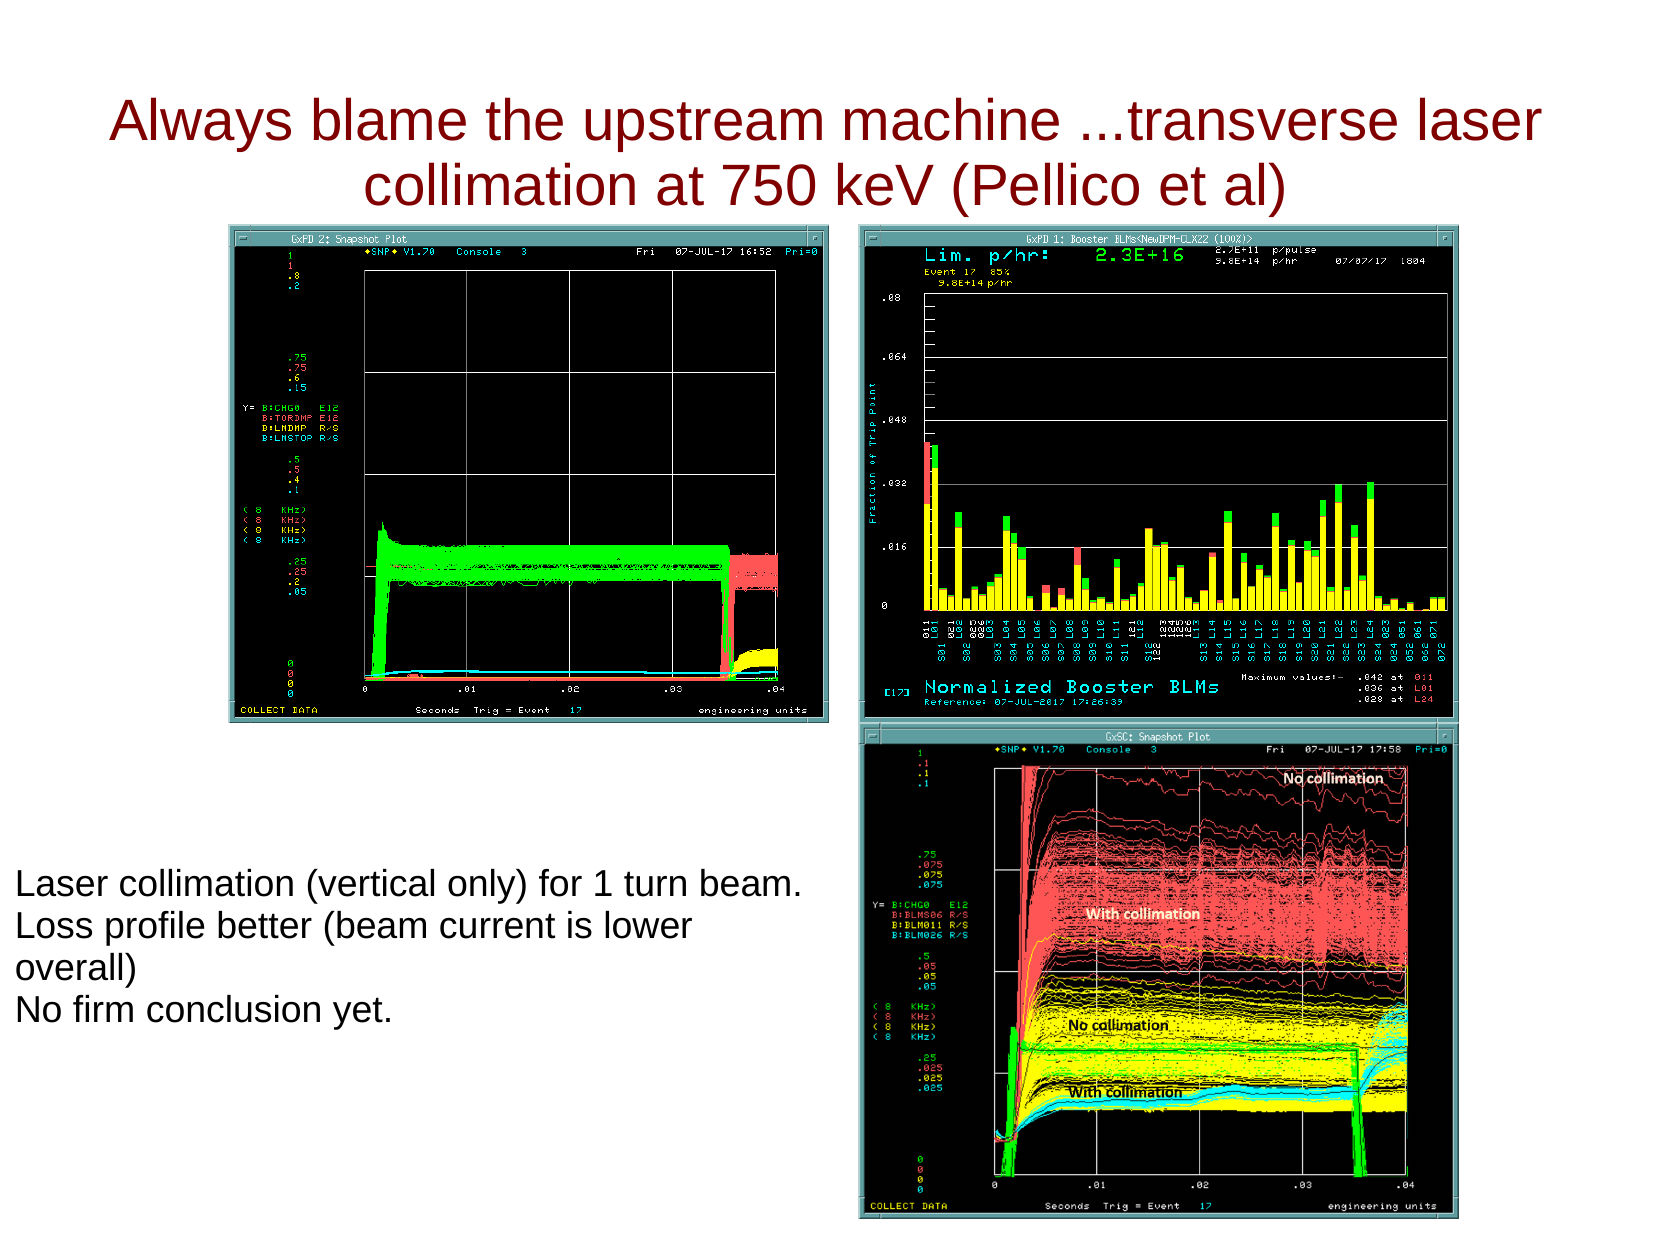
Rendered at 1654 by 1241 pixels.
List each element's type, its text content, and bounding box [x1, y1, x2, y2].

title Always blame the upstream machine ...transverse laser collimation at 750 keV (Pellico et al) [82, 49, 1571, 257]
text_box Laser collimation (vertical only) for 1 turn beam. Loss profile better (beam current is lower overall) No firm conclusion yet. [0, 855, 841, 1036]
picture [228, 224, 829, 724]
picture [858, 224, 1459, 1219]
